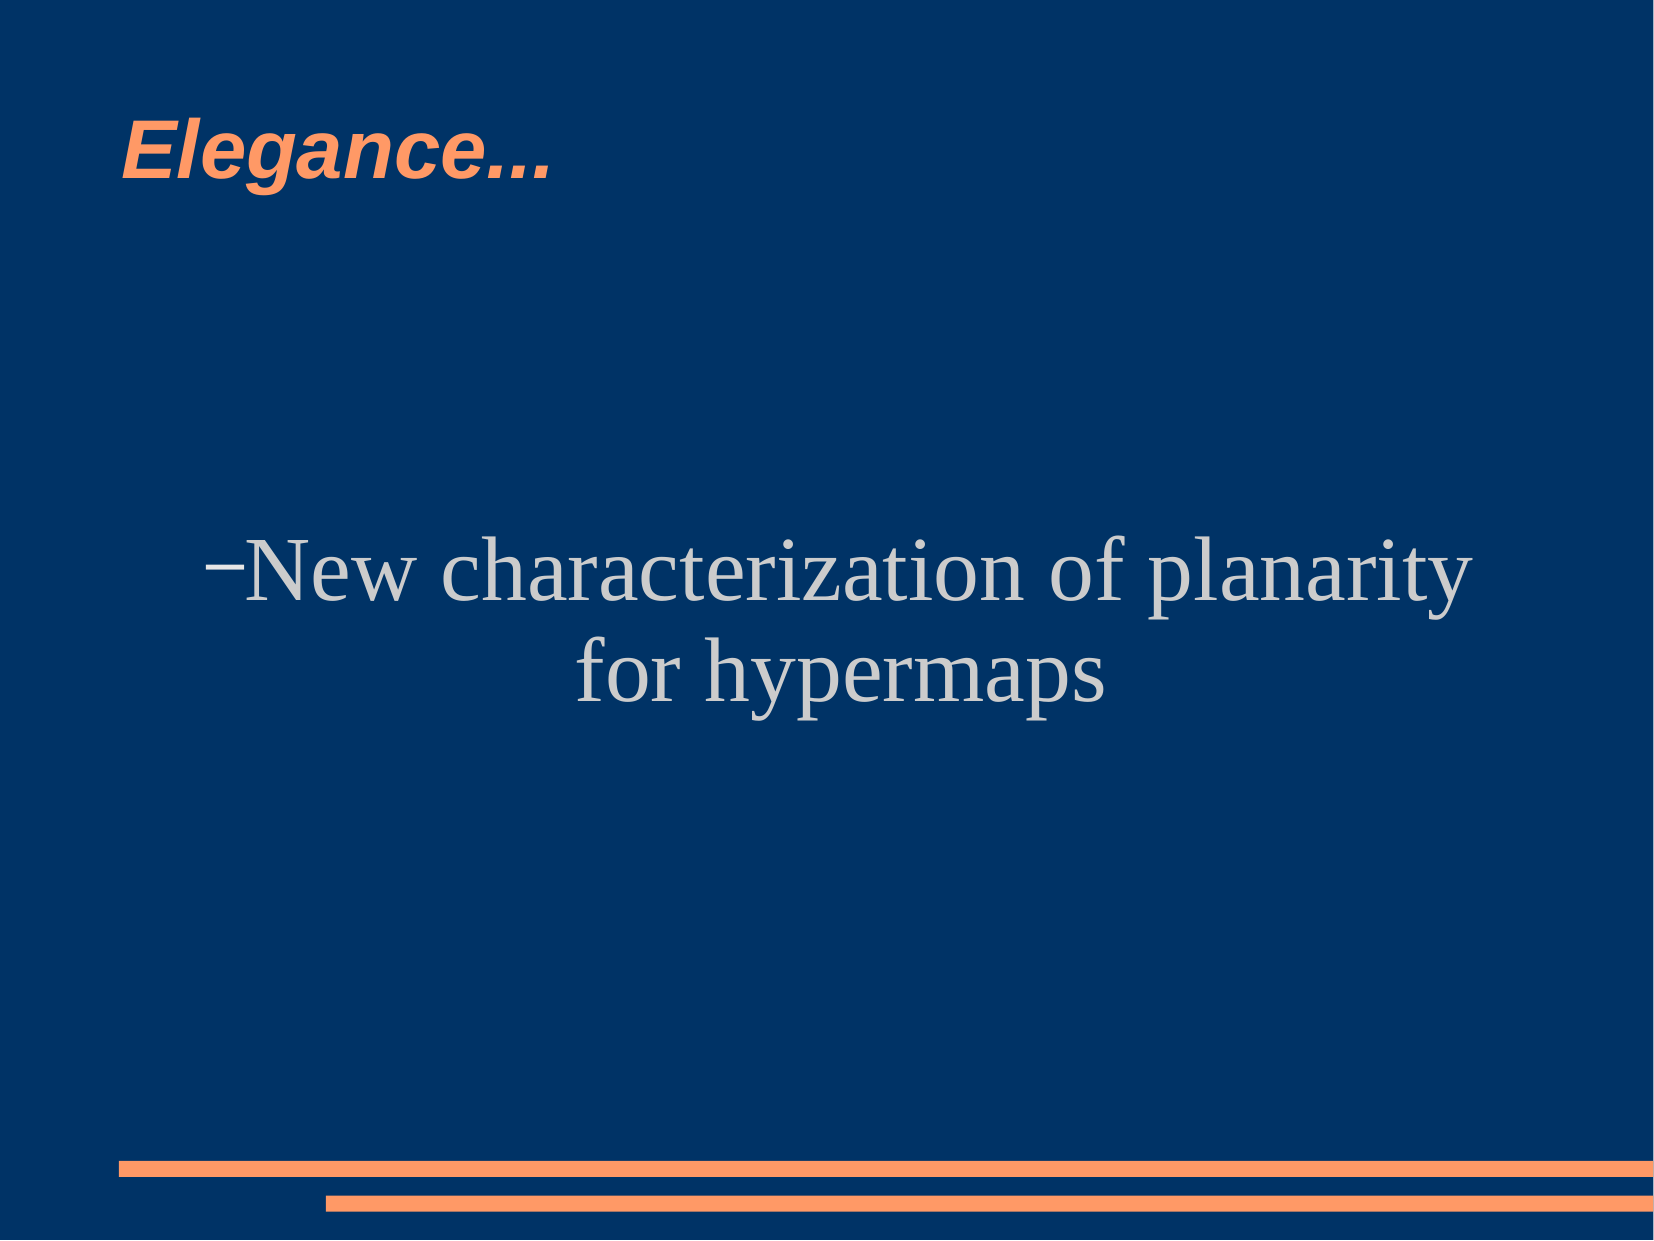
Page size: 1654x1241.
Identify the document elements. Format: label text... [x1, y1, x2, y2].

title Elegance... [121, 46, 1534, 215]
subtitle New characterization of planarity for hypermaps [121, 215, 1561, 1026]
